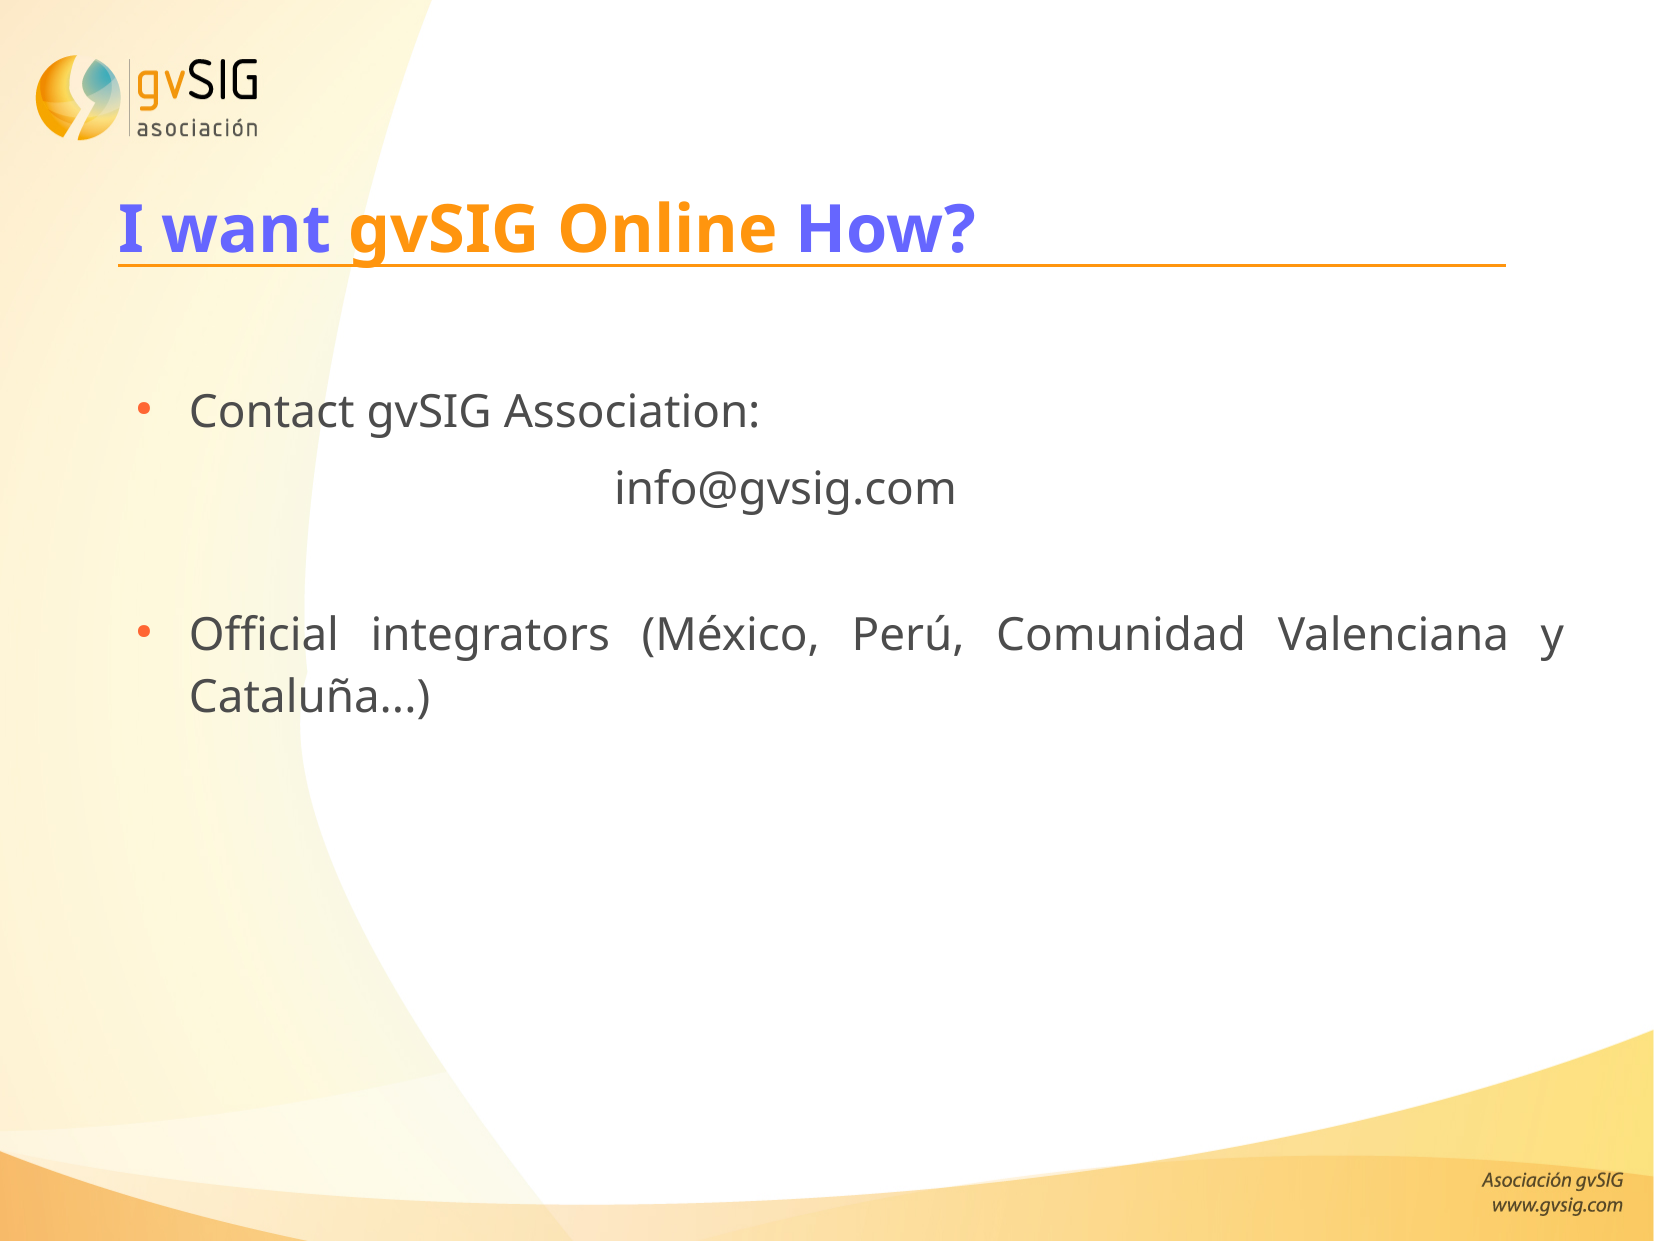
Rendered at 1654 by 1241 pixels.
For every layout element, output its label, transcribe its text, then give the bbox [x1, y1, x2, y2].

title I want gvSIG Online How? [118, 177, 1607, 276]
list Contact gvSIG Association: info@gvsig.com Official integrators (México, Perú, Comunidad Valenciana y Cataluña...) [118, 301, 1565, 741]
picture [0, 0, 1654, 1241]
